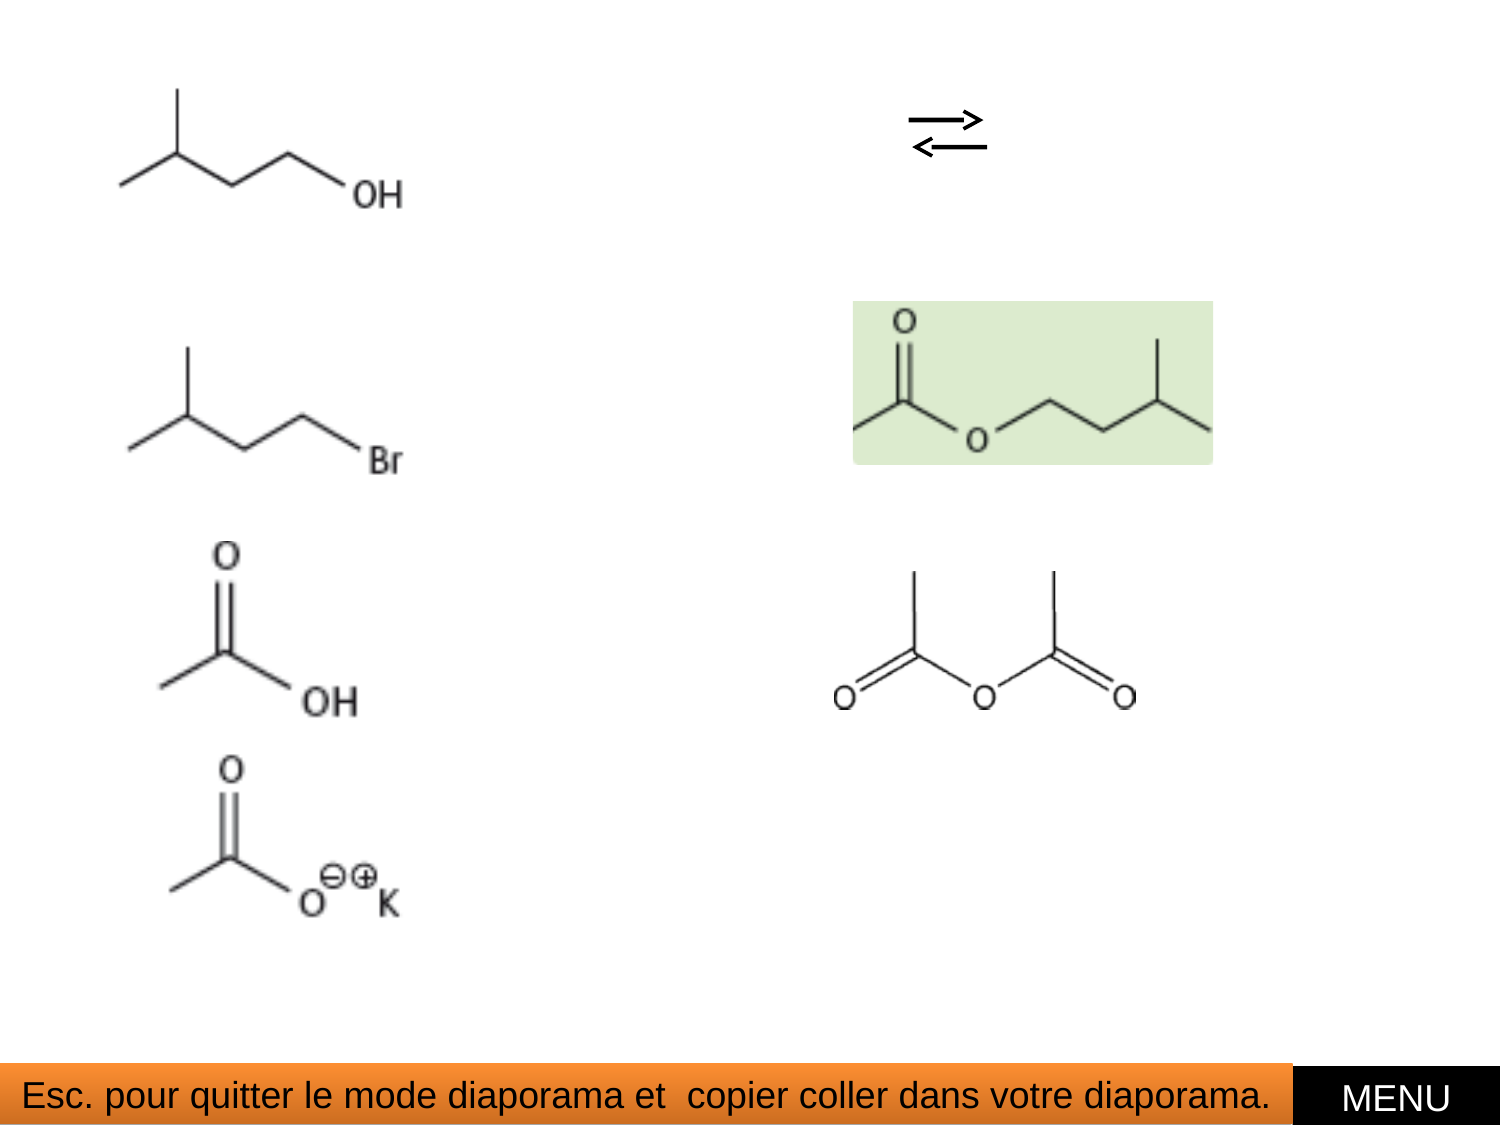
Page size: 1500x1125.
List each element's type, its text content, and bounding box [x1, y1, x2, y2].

text_box MENU [1292, 1066, 1500, 1125]
picture [108, 317, 410, 475]
picture [110, 60, 410, 211]
picture [834, 571, 1136, 710]
picture [139, 541, 366, 718]
text_box Esc. pour quitter le mode diaporama et copier coller dans votre diaporama. [0, 1063, 1293, 1124]
picture [139, 750, 441, 921]
picture [852, 301, 1214, 465]
